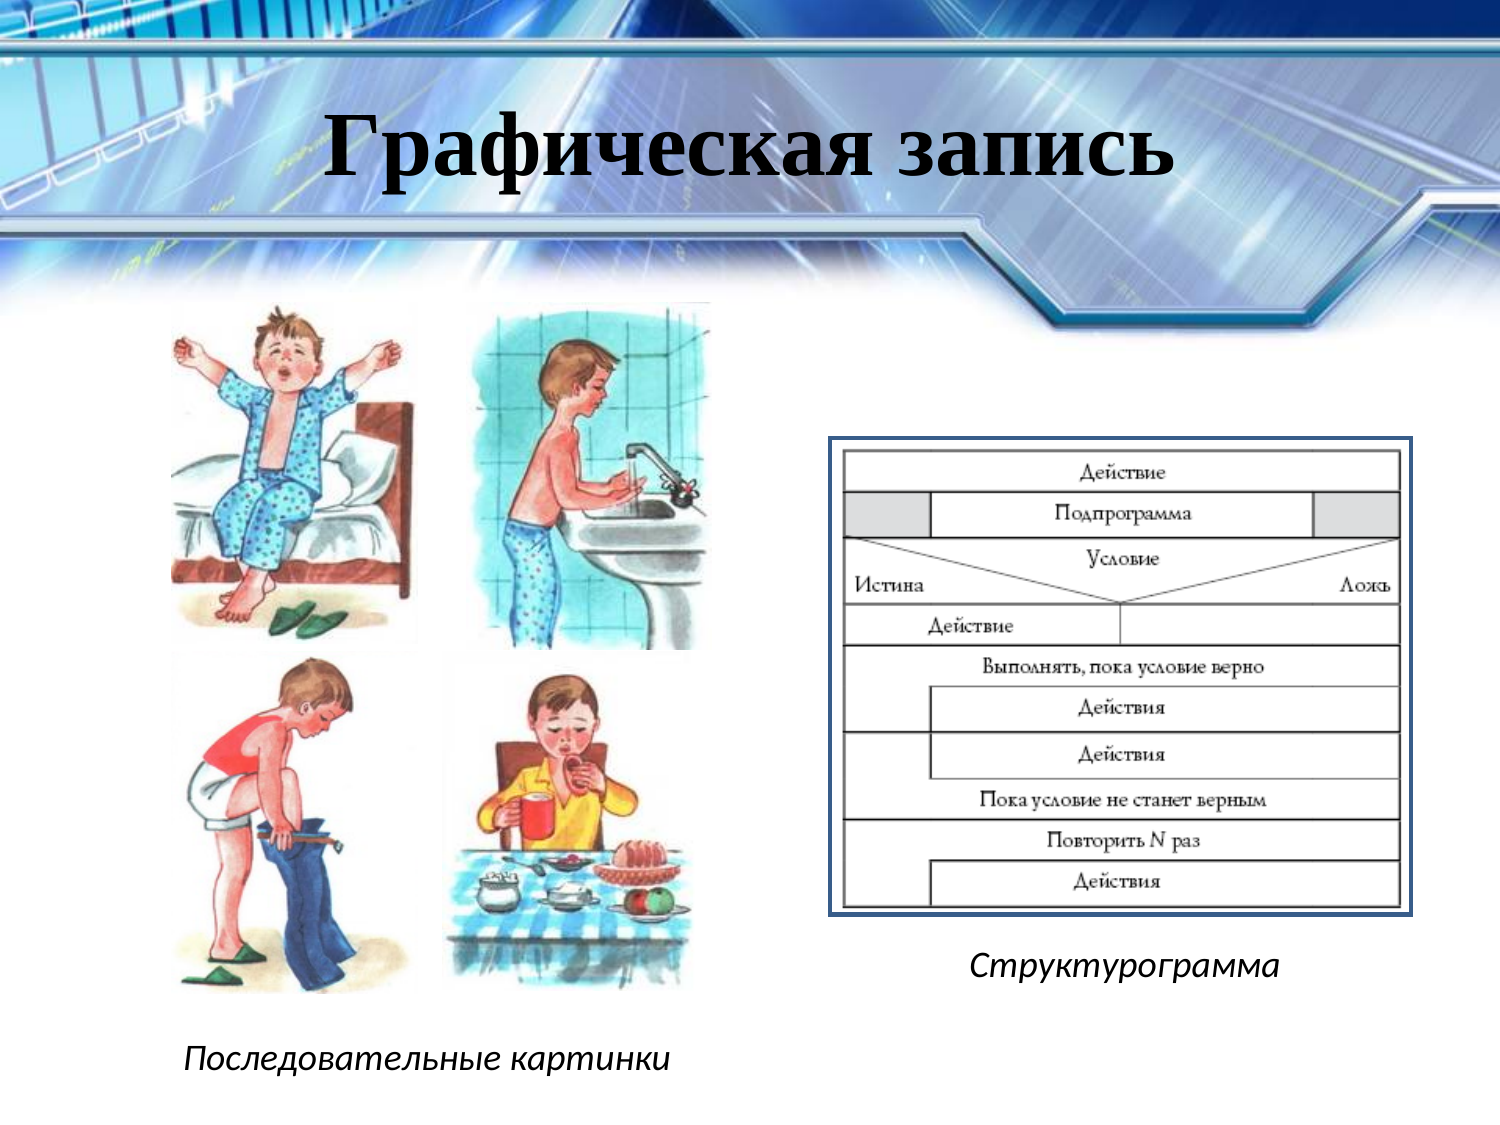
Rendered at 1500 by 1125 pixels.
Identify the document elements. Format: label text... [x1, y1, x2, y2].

picture [0, 0, 1500, 1125]
title Графическая запись [75, 45, 1426, 233]
text_box Последовательные картинки [122, 1025, 733, 1086]
text_box Структурограмма [820, 932, 1430, 994]
